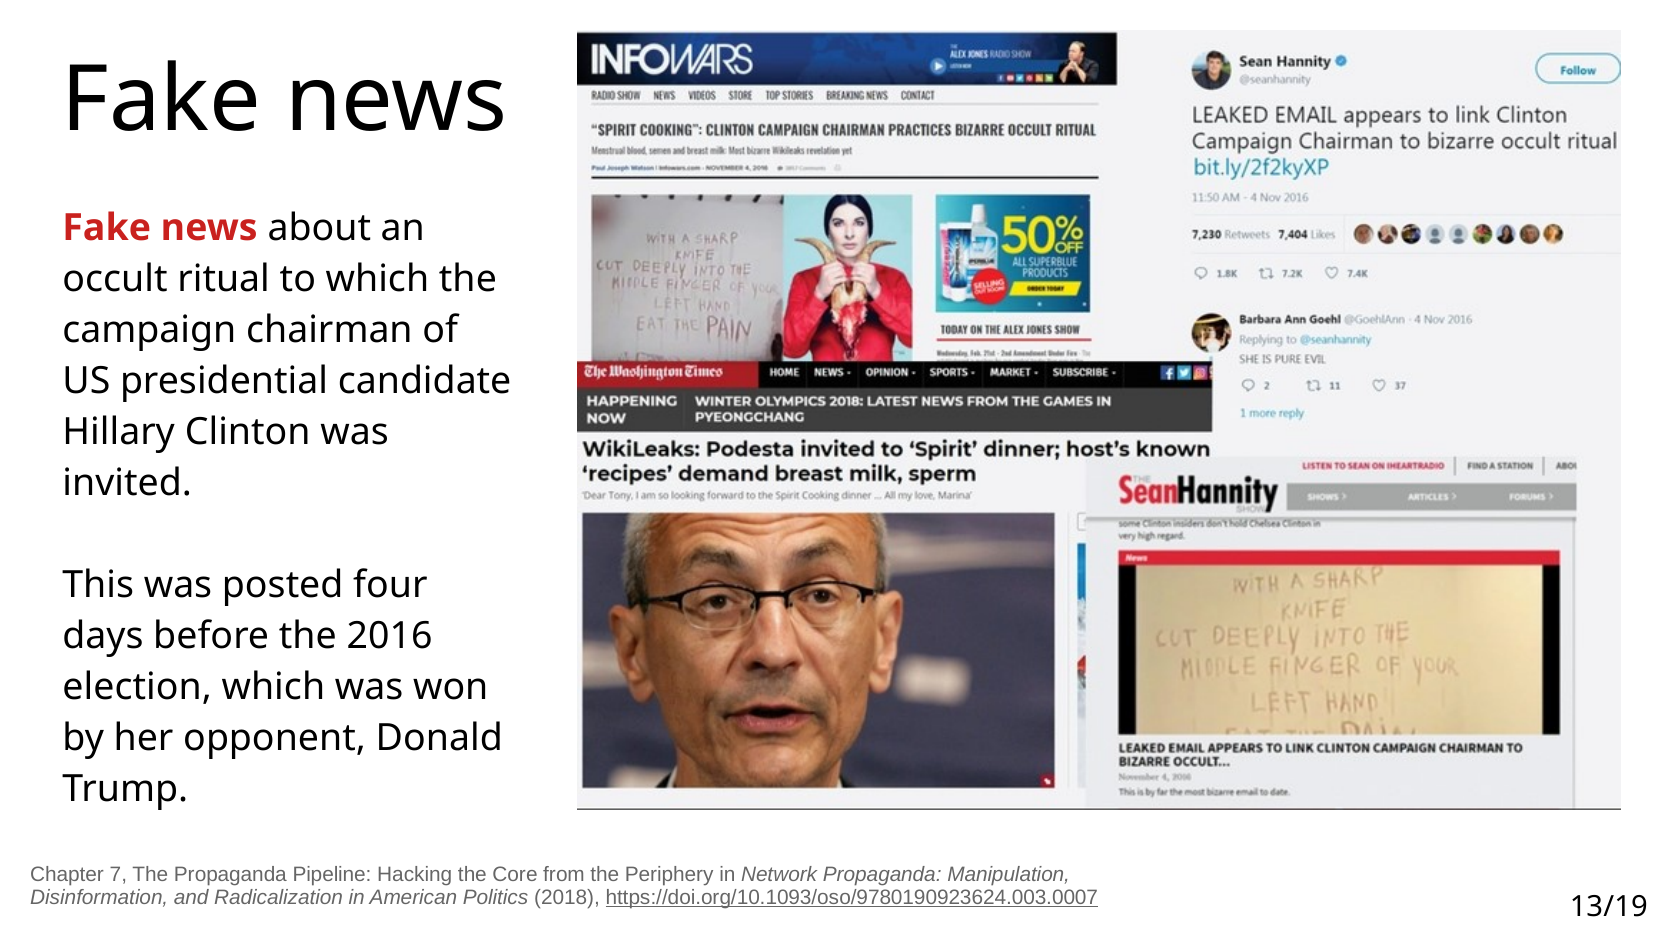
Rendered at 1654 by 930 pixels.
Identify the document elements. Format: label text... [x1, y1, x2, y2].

text_box Fake news about an occult ritual to which the campaign chairman of US presidential candidate Hillary Clinton was invited. This was posted four days before the 2016 election, which was won by her opponent, Donald Trump. [47, 192, 528, 755]
text_box Chapter 7, The Propaganda Pipeline: Hacking the Core from the Periphery in Network Propaganda: Manipulation, Disinformation, and Radicalization in American Politics (2018), https://doi.org/10.1093/oso/9780190923624.003.0007 [15, 855, 1156, 917]
title Fake news [15, 25, 556, 166]
picture [577, 30, 1621, 811]
